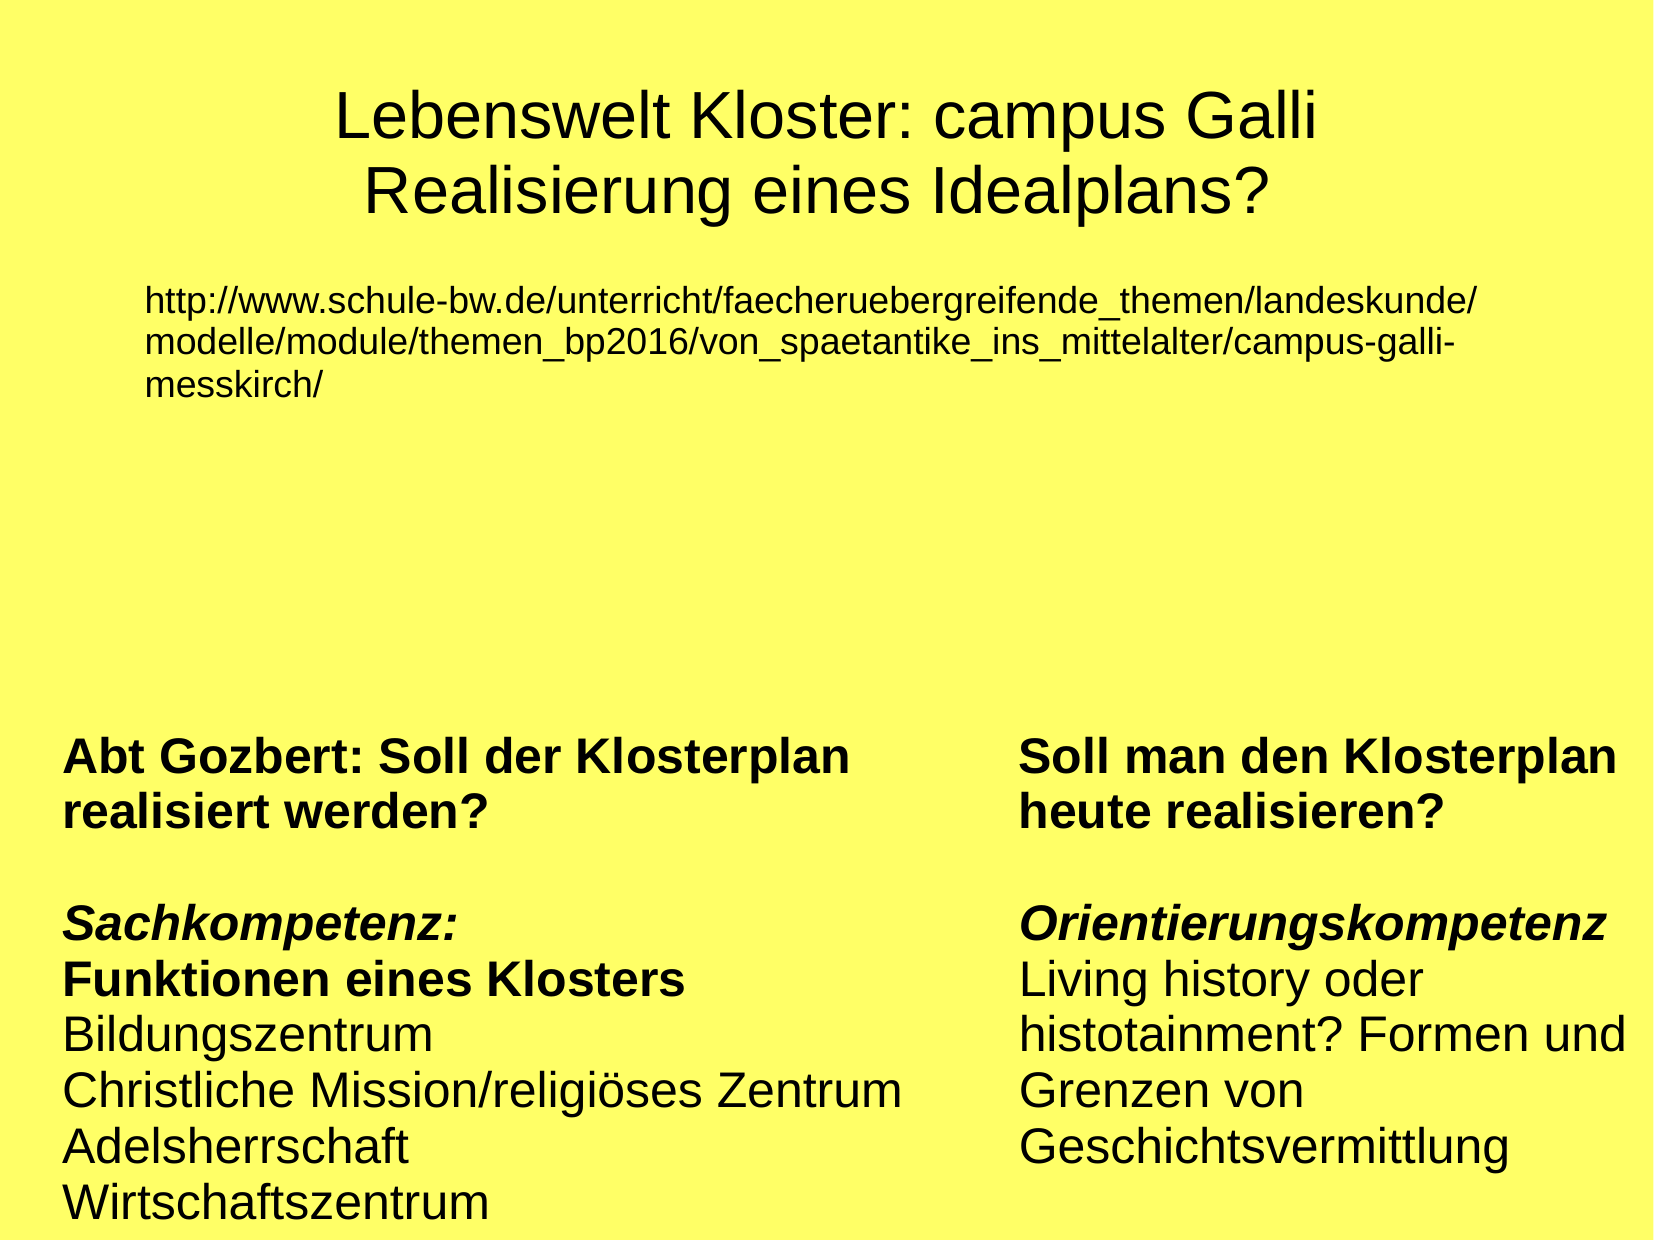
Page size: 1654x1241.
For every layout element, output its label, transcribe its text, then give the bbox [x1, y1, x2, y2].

text_box Abt Gozbert: Soll der Klosterplan realisiert werden? Sachkompetenz: Funktionen eines Klosters Bildungszentrum Christliche Mission/religiöses Zentrum Adelsherrschaft Wirtschaftszentrum [47, 720, 922, 1241]
text_box Soll man den Klosterplan heute realisieren? Orientierungskompetenz Living history oder histotainment? Formen und Grenzen von Geschichtsvermittlung [1003, 720, 1654, 1240]
title Lebenswelt Kloster: campus Galli Realisierung eines Idealplans? [82, 49, 1571, 257]
text_box http://www.schule-bw.de/unterricht/faecheruebergreifende_themen/landeskunde/modelle/module/themen_bp2016/von_spaetantike_ins_mittelalter/campus-galli-messkirch/ [129, 271, 1571, 413]
